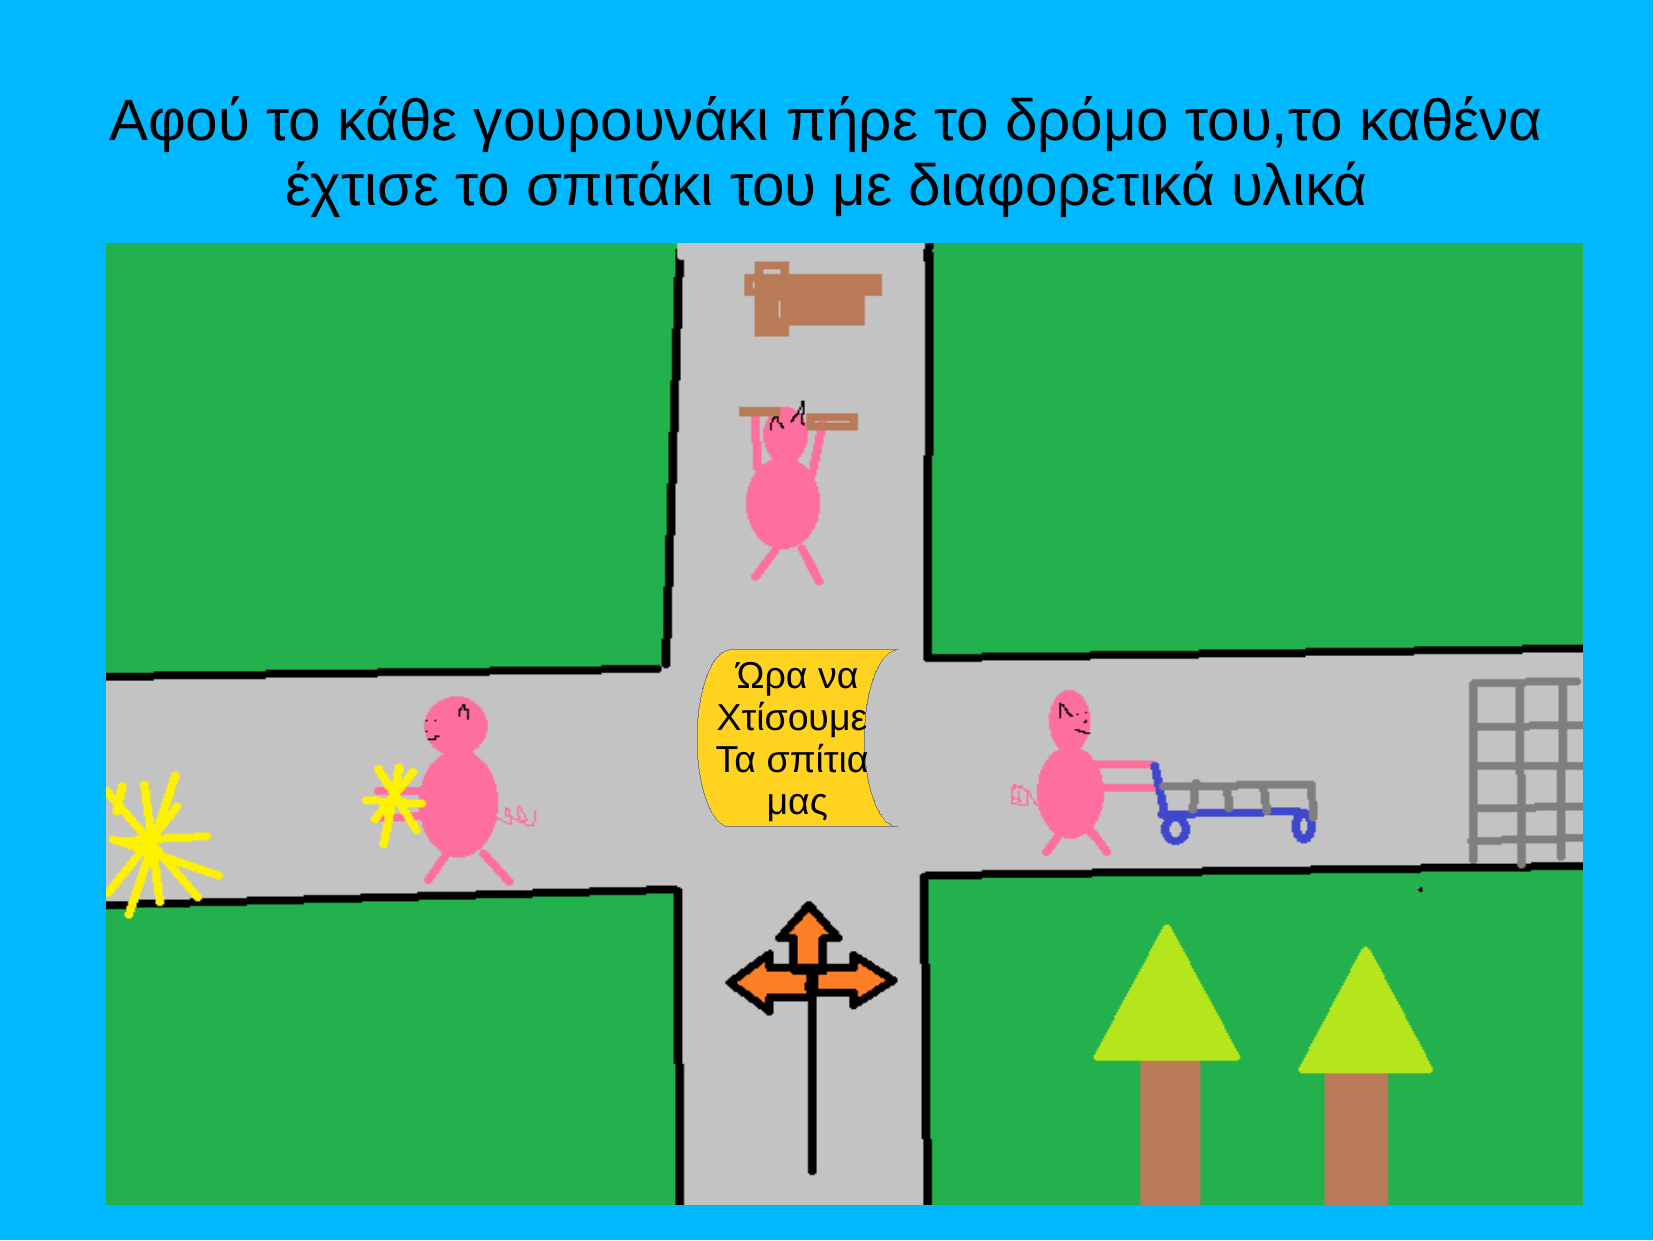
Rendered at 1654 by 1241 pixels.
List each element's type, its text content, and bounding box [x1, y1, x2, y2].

title Αφού το κάθε γουρουνάκι πήρε το δρόμο του,το καθένα έχτισε το σπιτάκι του με διαφορετικά υλικά [82, 49, 1571, 257]
text_box Ώρα να Χτίσουμε Τα σπίτια μας [697, 649, 898, 827]
picture [107, 244, 1582, 1204]
